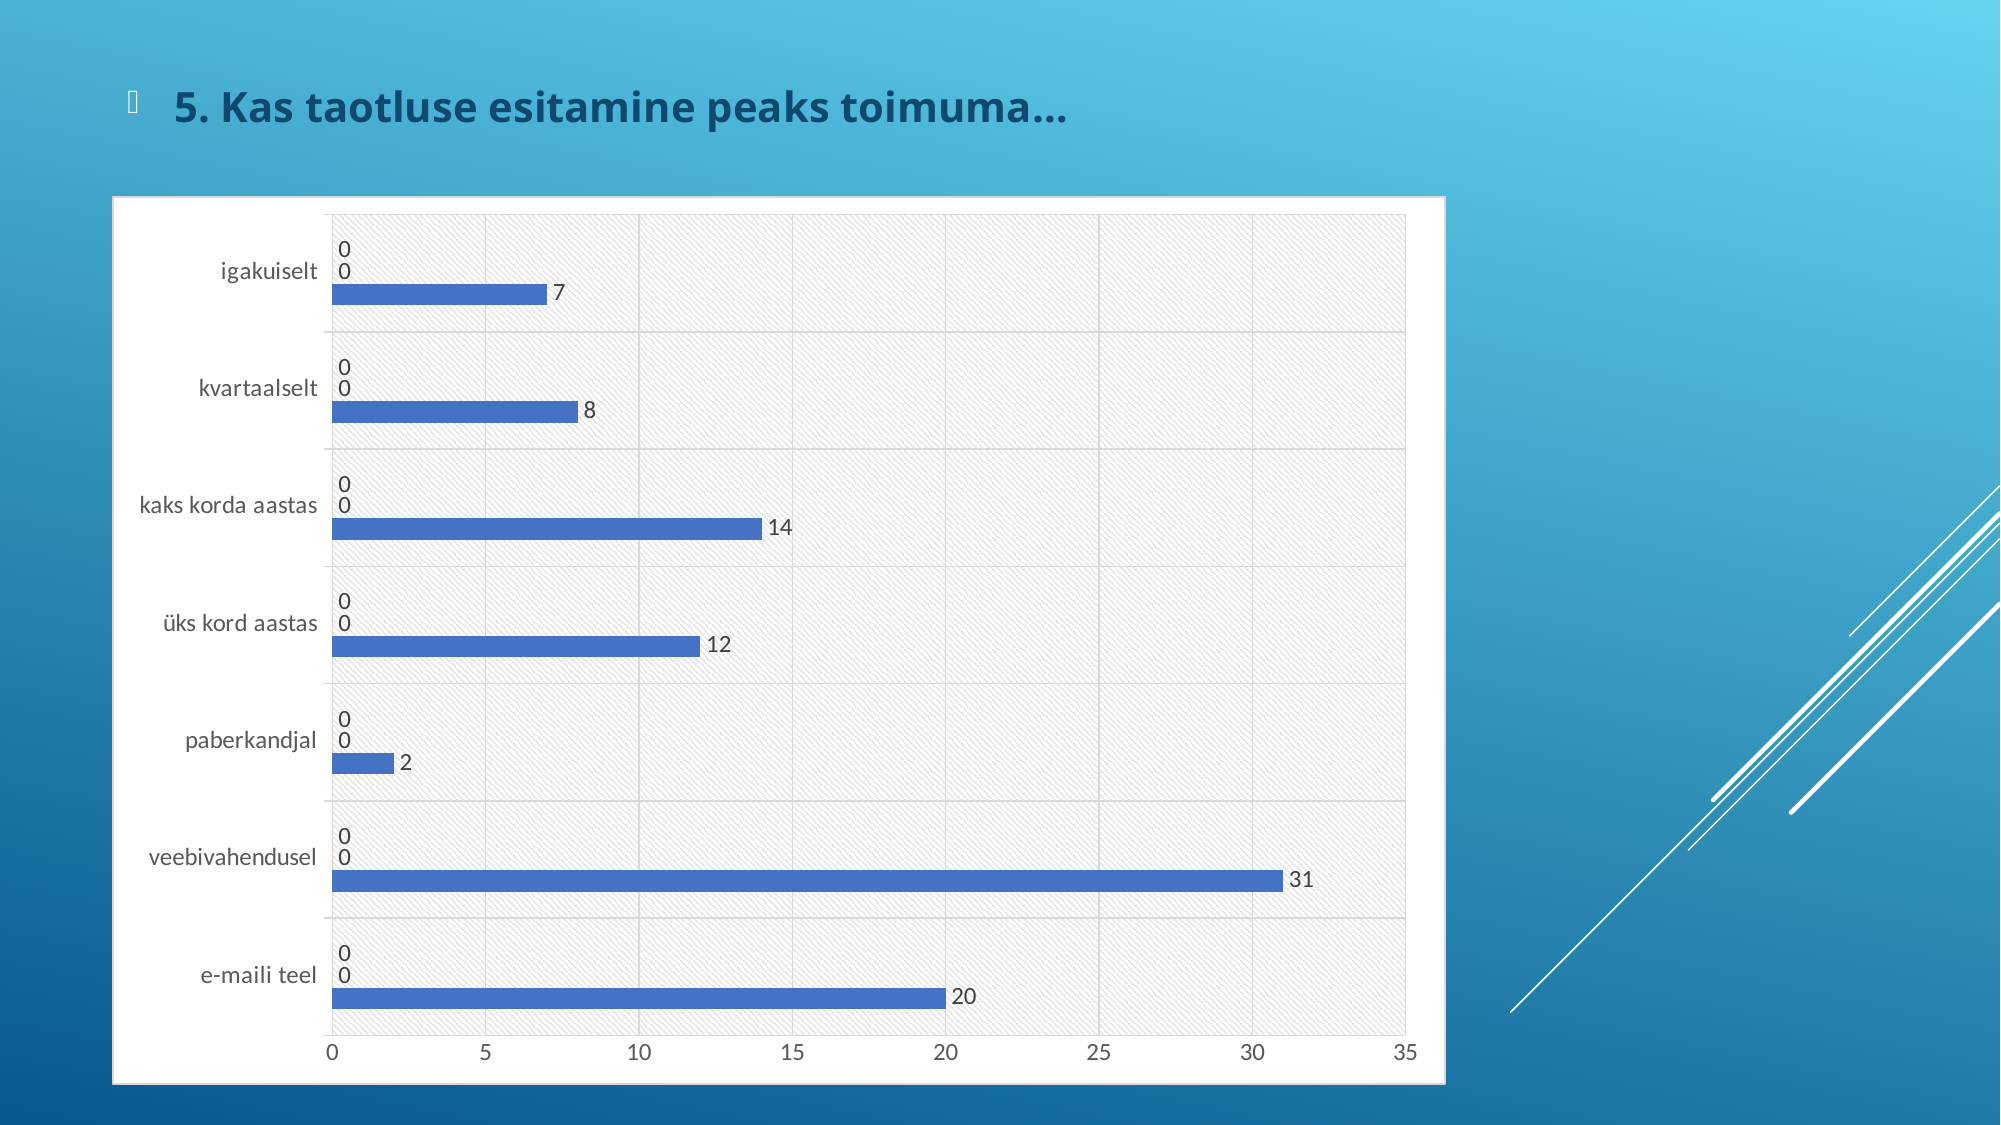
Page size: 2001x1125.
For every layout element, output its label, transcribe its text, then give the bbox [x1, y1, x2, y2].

list 5. Kas taotluse esitamine peaks toimuma… [112, 18, 1513, 194]
chart [112, 196, 1446, 1085]
